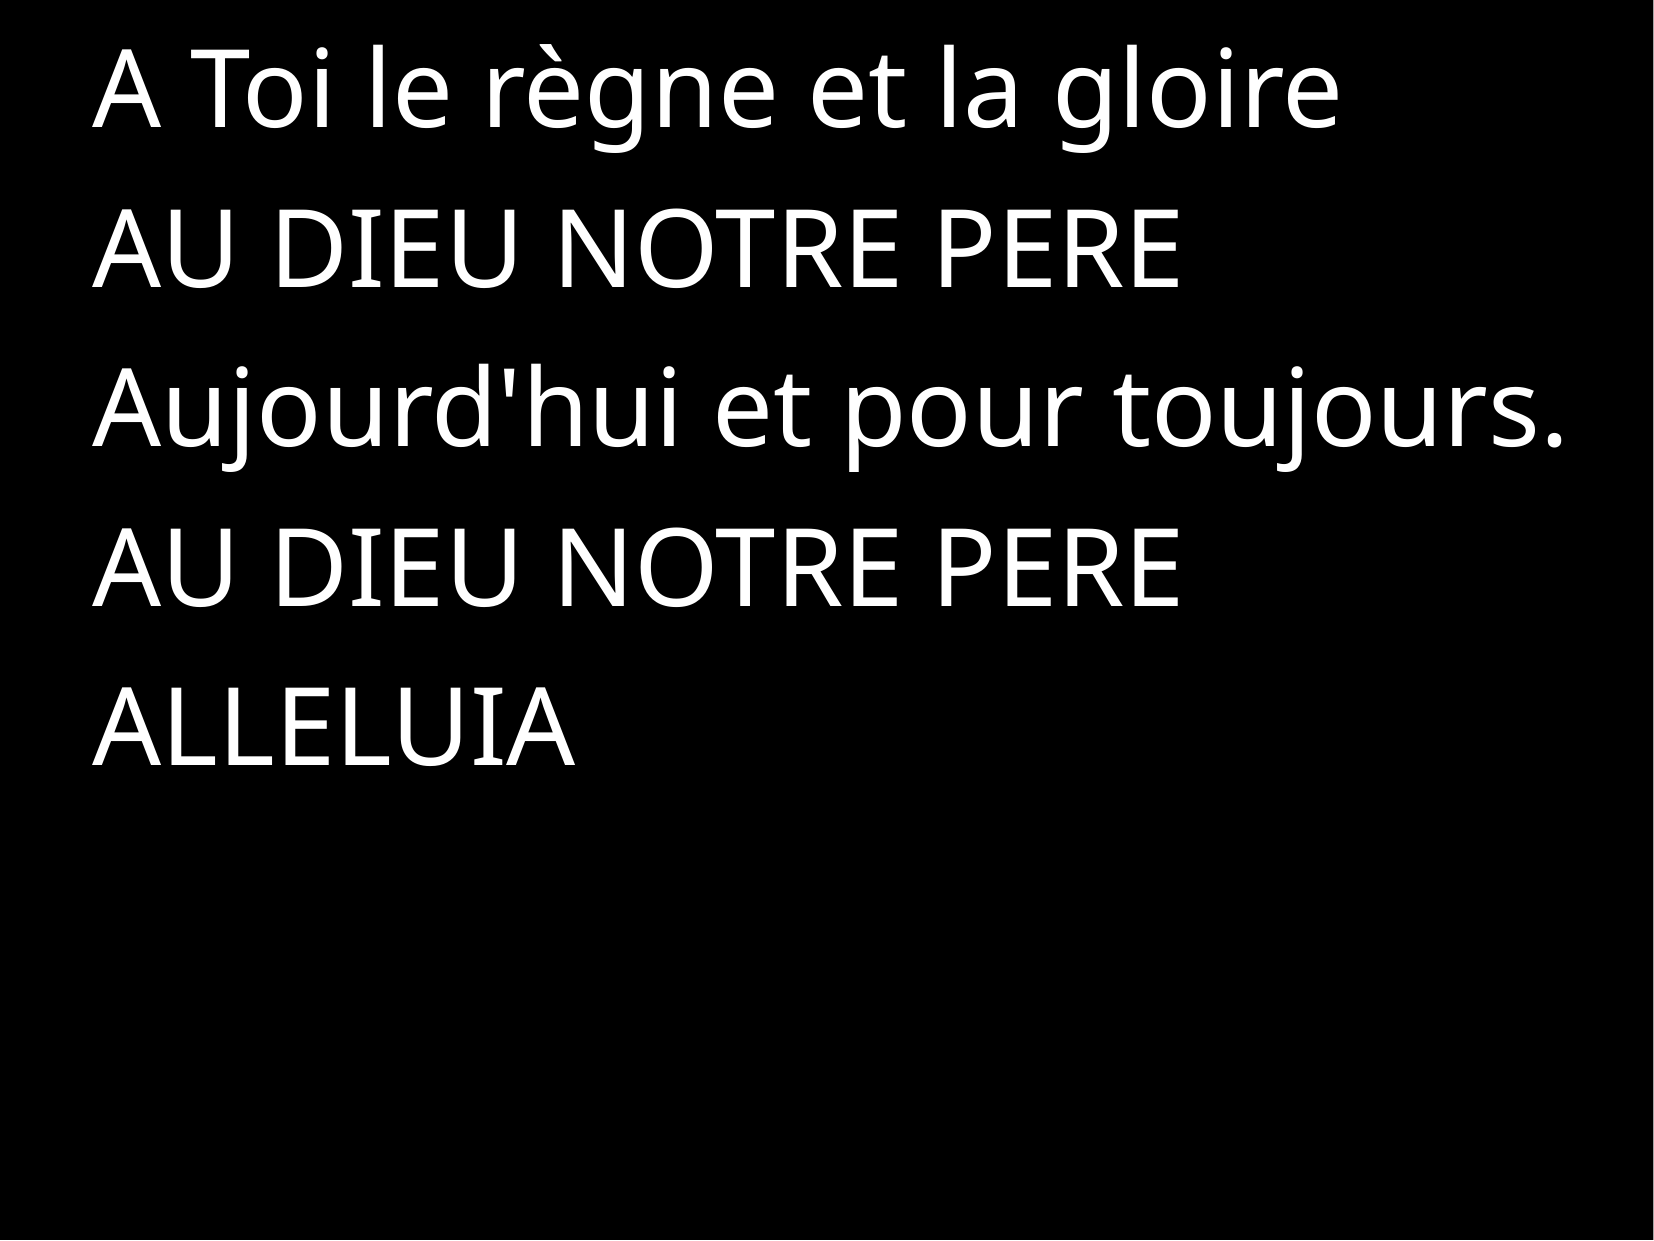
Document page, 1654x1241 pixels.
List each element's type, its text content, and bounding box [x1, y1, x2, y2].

list A Toi le règne et la gloire AU DIEU NOTRE PERE Aujourd'hui et pour toujours. AU DIEU NOTRE PERE ALLELUIA [56, 12, 1607, 1111]
